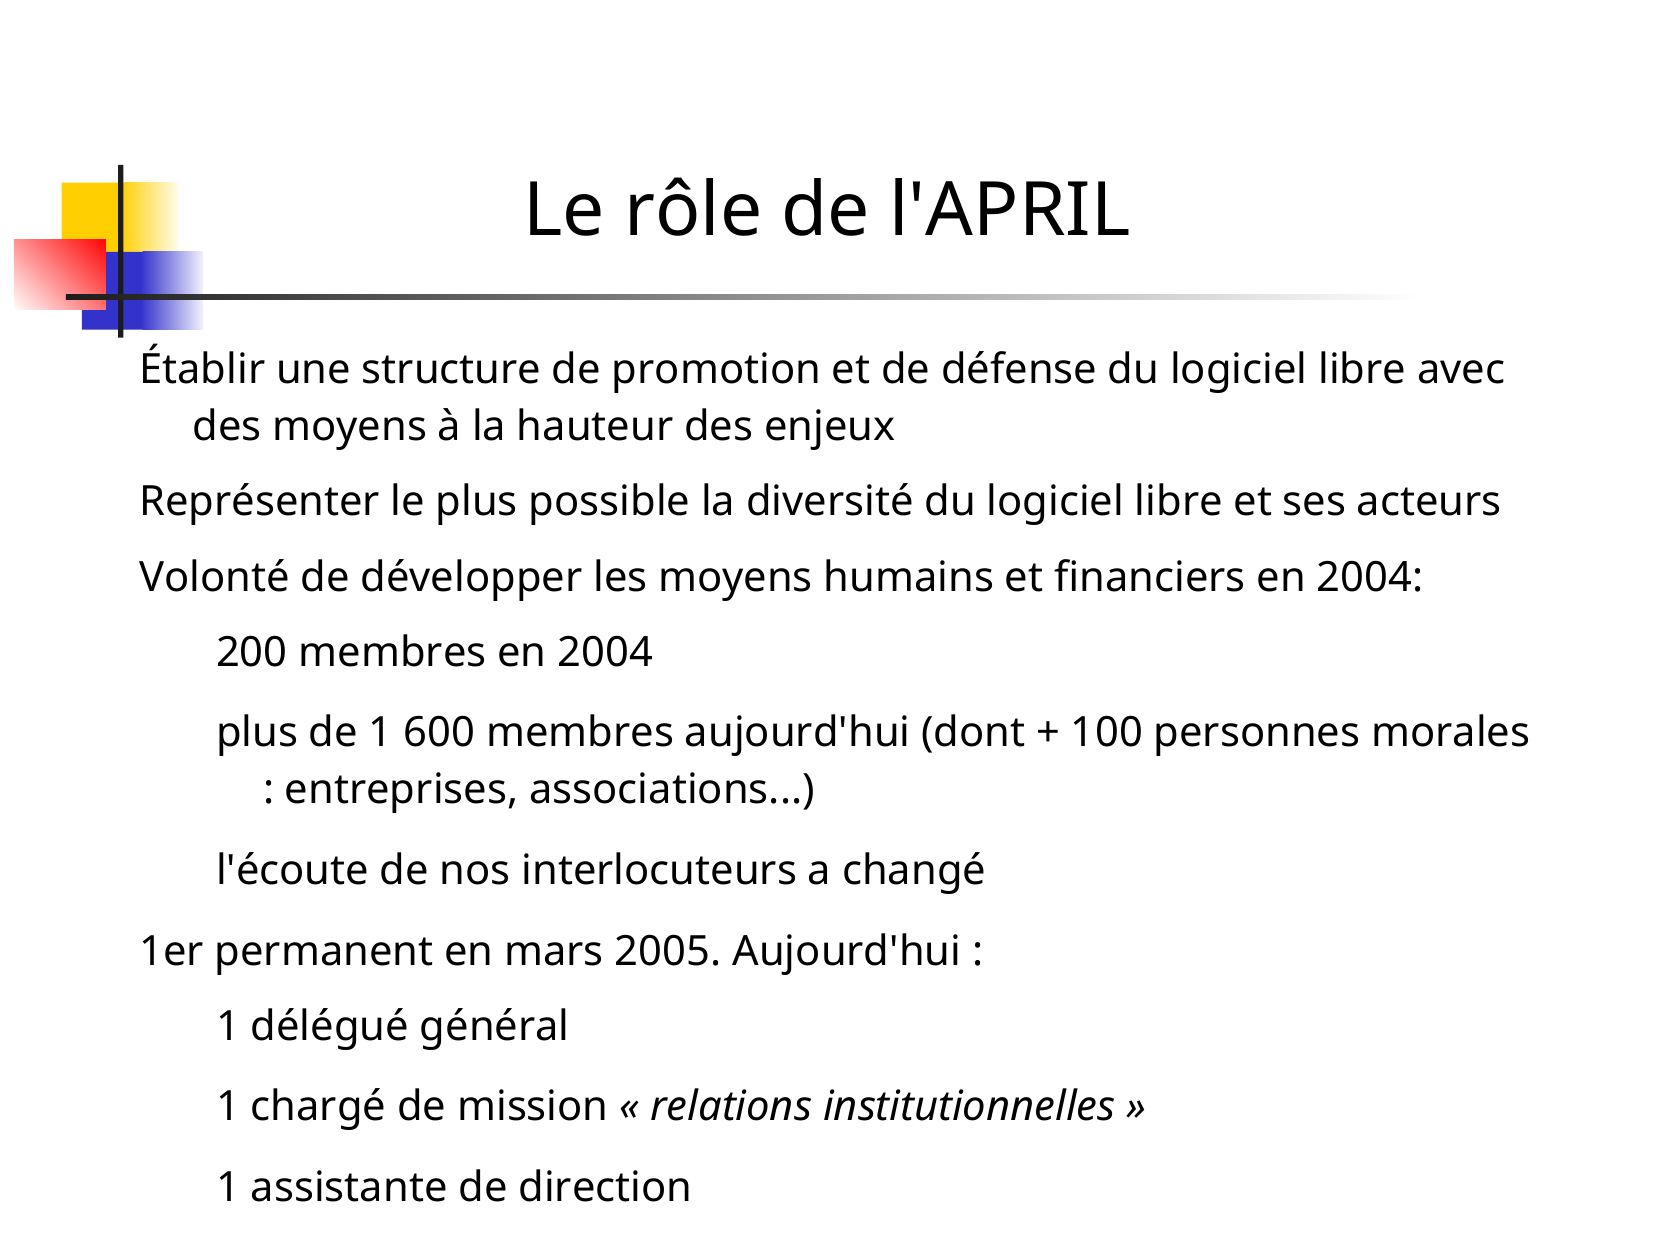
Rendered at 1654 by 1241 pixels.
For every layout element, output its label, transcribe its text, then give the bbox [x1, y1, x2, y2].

title Le rôle de l'APRIL [121, 102, 1534, 311]
list Établir une structure de promotion et de défense du logiciel libre avec des moyens à la hauteur des enjeux Représenter le plus possible la diversité du logiciel libre et ses acteurs Volonté de développer les moyens humains et financiers en 2004: 200 membres en 2004 plus de 1 600 membres aujourd'hui (dont + 100 personnes morales : entreprises, associations...) l'écoute de nos interlocuteurs a changé 1er permanent en mars 2005. Aujourd'hui : 1 délégué général 1 chargé de mission « relations institutionnelles » 1 assistante de direction [121, 338, 1534, 1241]
